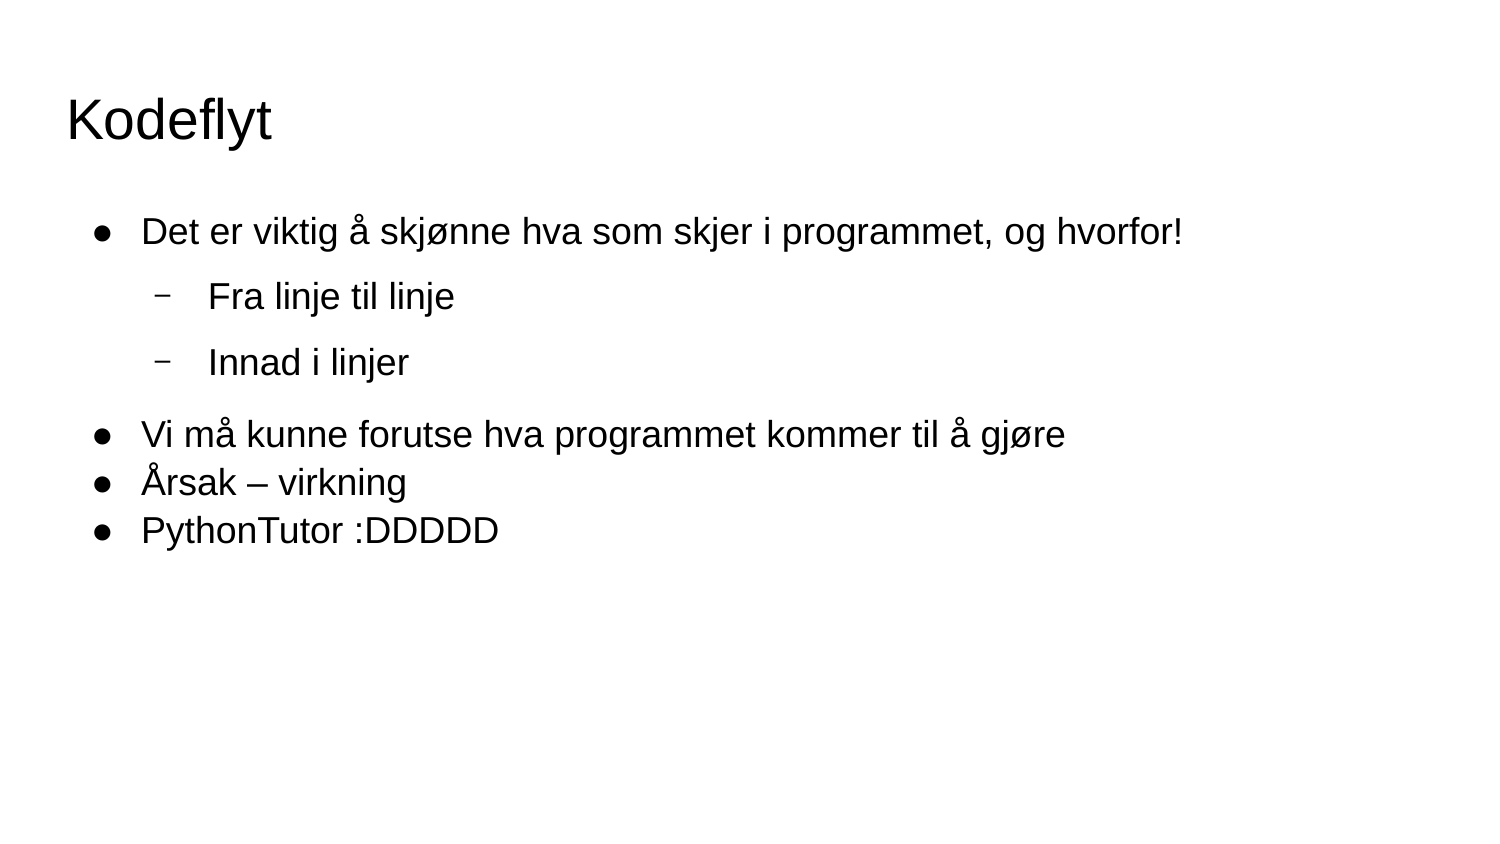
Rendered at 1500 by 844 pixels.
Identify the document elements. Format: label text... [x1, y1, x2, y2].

title Kodeflyt [51, 72, 1449, 167]
list Det er viktig å skjønne hva som skjer i programmet, og hvorfor! Fra linje til linje Innad i linjer Vi må kunne forutse hva programmet kommer til å gjøre Årsak – virkning PythonTutor :DDDDD [51, 189, 1449, 750]
